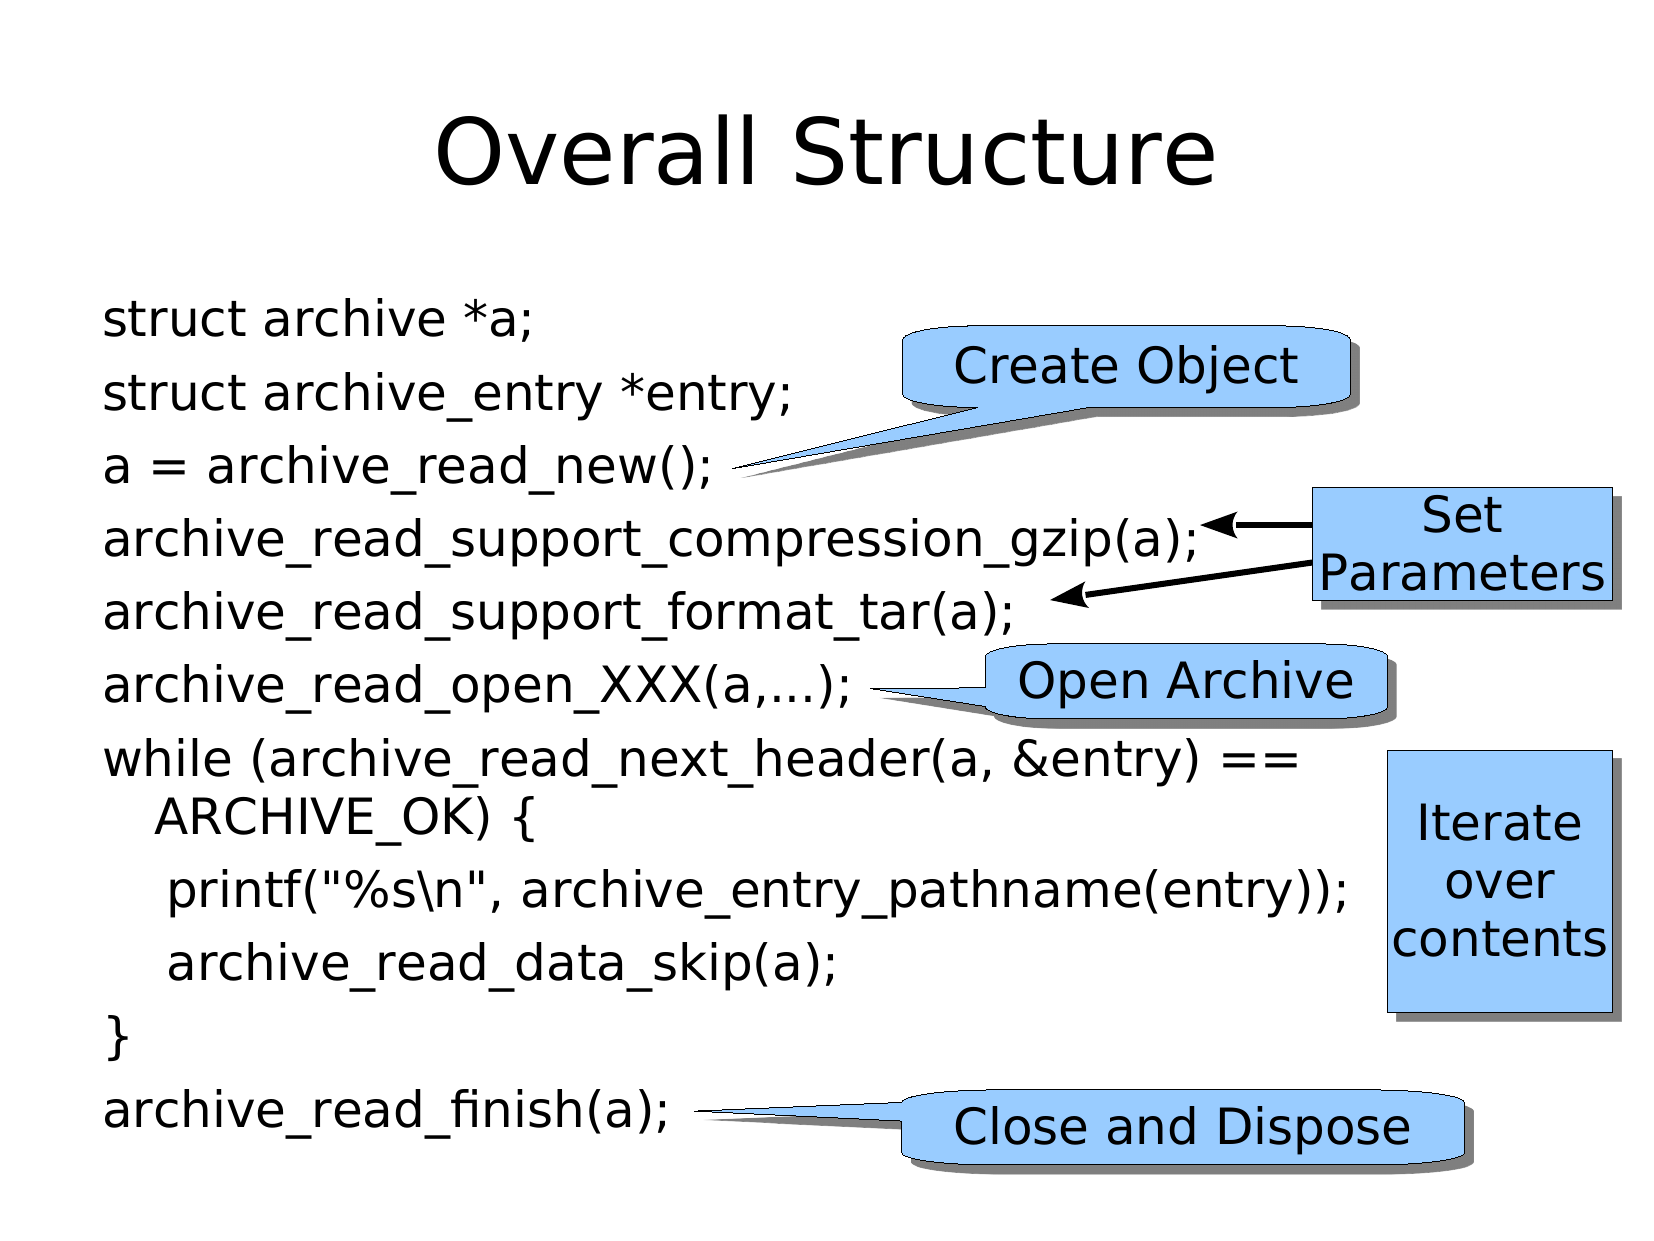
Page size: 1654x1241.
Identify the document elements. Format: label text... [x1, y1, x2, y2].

text_box Set Parameters [1312, 487, 1613, 601]
title Overall Structure [82, 49, 1571, 257]
text_box Iterate over contents [1387, 750, 1613, 1013]
list struct archive *a; struct archive_entry *entry; a = archive_read_new(); archive_read_support_compression_gzip(a); archive_read_support_format_tar(a); archive_read_open_XXX(a,...); while (archive_read_next_header(a, &entry) == ARCHIVE_OK) { printf("%s\n", archive_entry_pathname(entry)); archive_read_data_skip(a); } archive_read_finish(a); [82, 290, 1571, 1139]
text_box Open Archive [870, 643, 1388, 719]
text_box Create Object [732, 325, 1351, 469]
text_box Close and Dispose [694, 1089, 1465, 1165]
